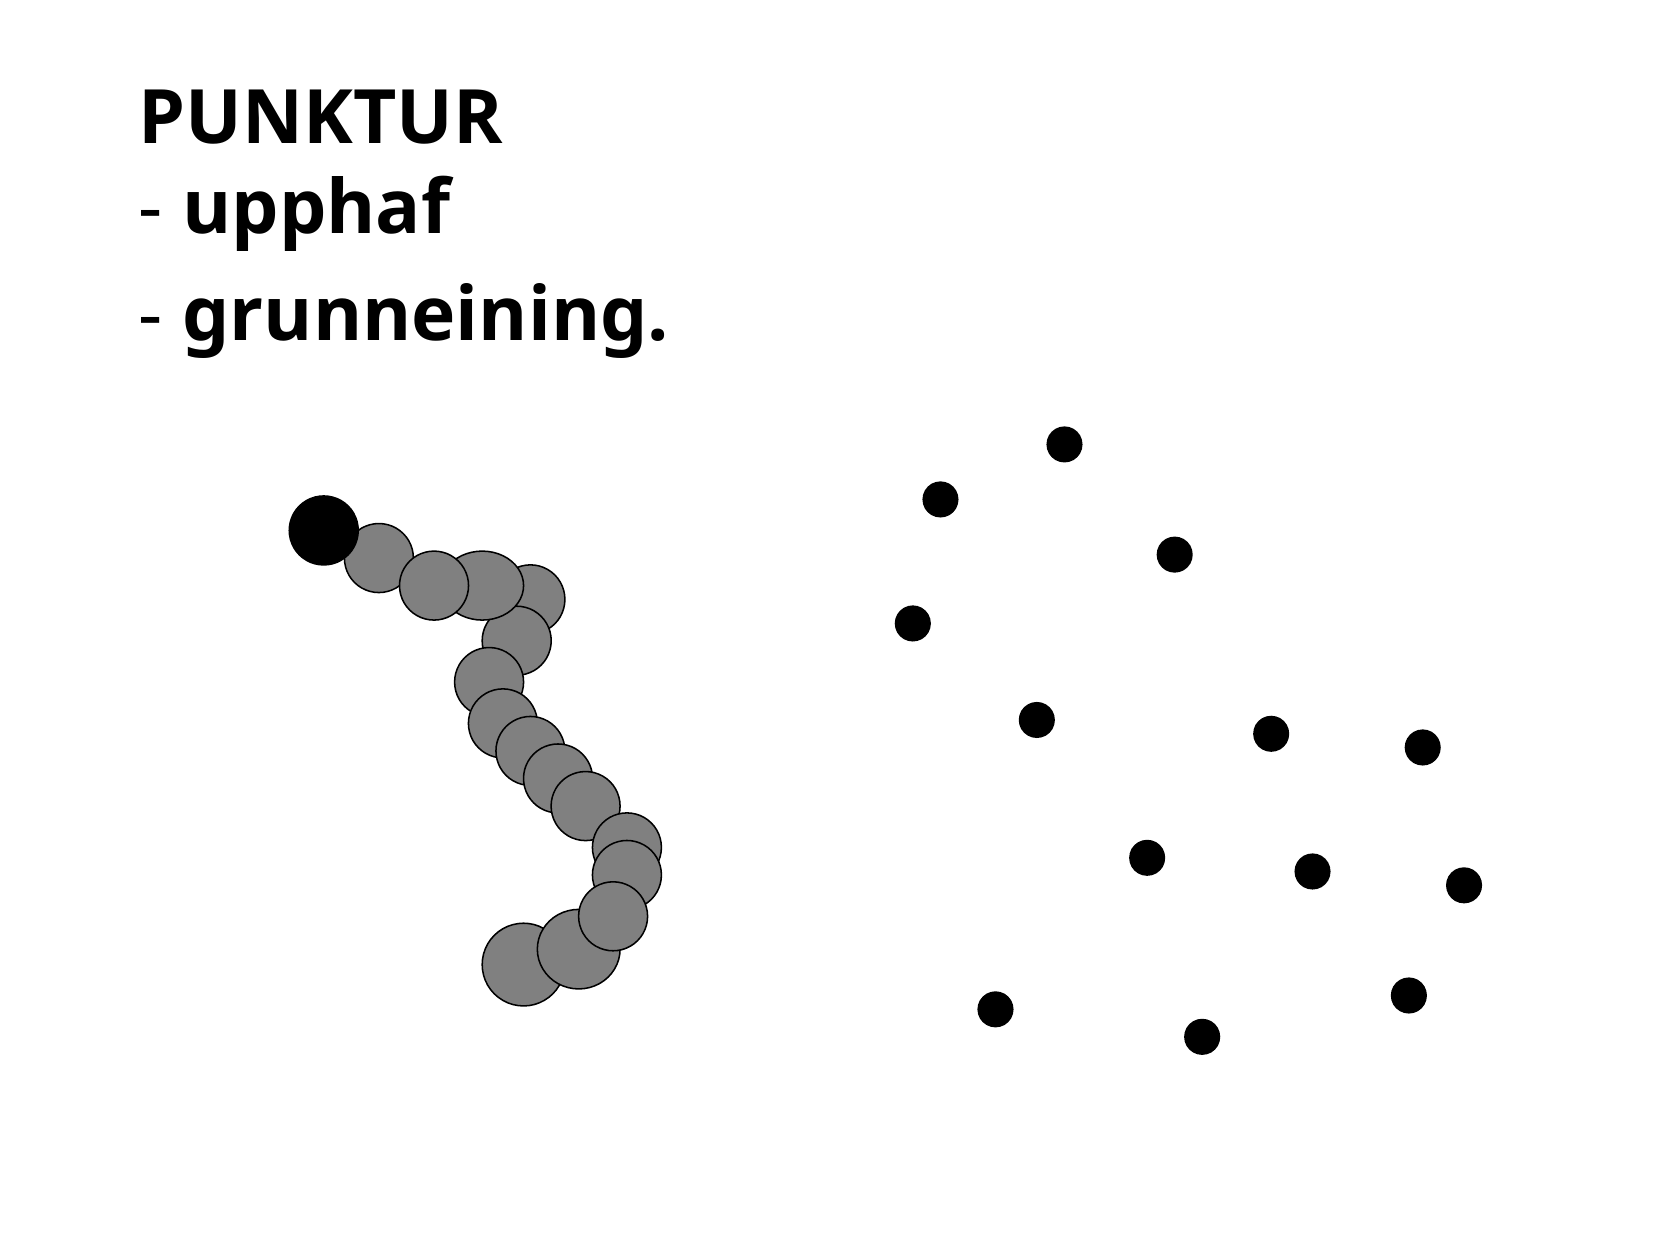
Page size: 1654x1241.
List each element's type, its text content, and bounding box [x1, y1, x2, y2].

title PUNKTUR - upphaf - grunneining. [123, 45, 1530, 382]
text_box [923, 482, 958, 517]
text_box [1047, 427, 1082, 462]
text_box [895, 606, 931, 641]
text_box [978, 992, 1013, 1027]
text_box [1446, 868, 1482, 903]
text_box [1129, 840, 1165, 876]
text_box [1019, 702, 1055, 738]
text_box [1405, 730, 1441, 765]
text_box [1253, 716, 1289, 752]
text_box [289, 495, 662, 1006]
text_box [1295, 854, 1330, 889]
text_box [1391, 978, 1427, 1013]
text_box [1157, 537, 1192, 572]
text_box [1184, 1019, 1220, 1055]
